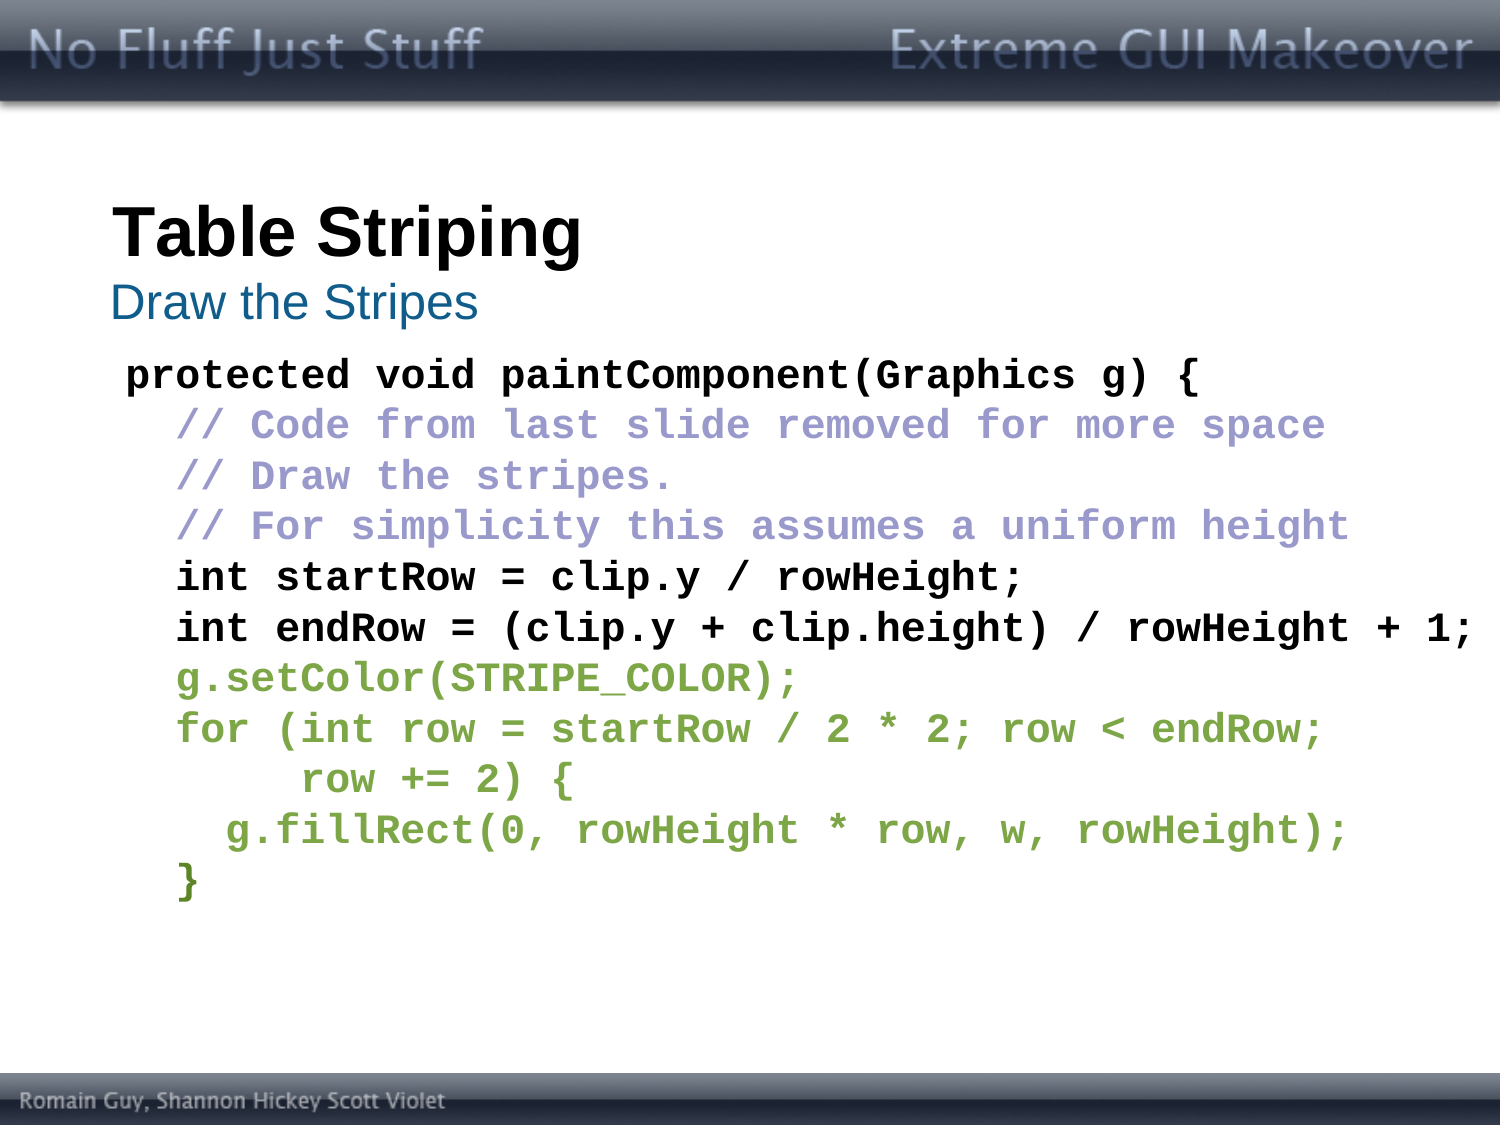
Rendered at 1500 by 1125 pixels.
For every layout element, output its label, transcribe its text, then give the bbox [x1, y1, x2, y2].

picture [0, 0, 1500, 114]
text_box Draw the Stripes [101, 262, 1377, 352]
text_box protected void paintComponent(Graphics g) { // Code from last slide removed for more space // Draw the stripes. // For simplicity this assumes a uniform height int startRow = clip.y / rowHeight; int endRow = (clip.y + clip.height) / rowHeight + 1; g.setColor(STRIPE_COLOR); for (int row = startRow / 2 * 2; row < endRow; row += 2) { g.fillRect(0, rowHeight * row, w, rowHeight); } [125, 350, 1500, 961]
title Table Striping [112, 119, 1417, 271]
picture [0, 1073, 1500, 1125]
